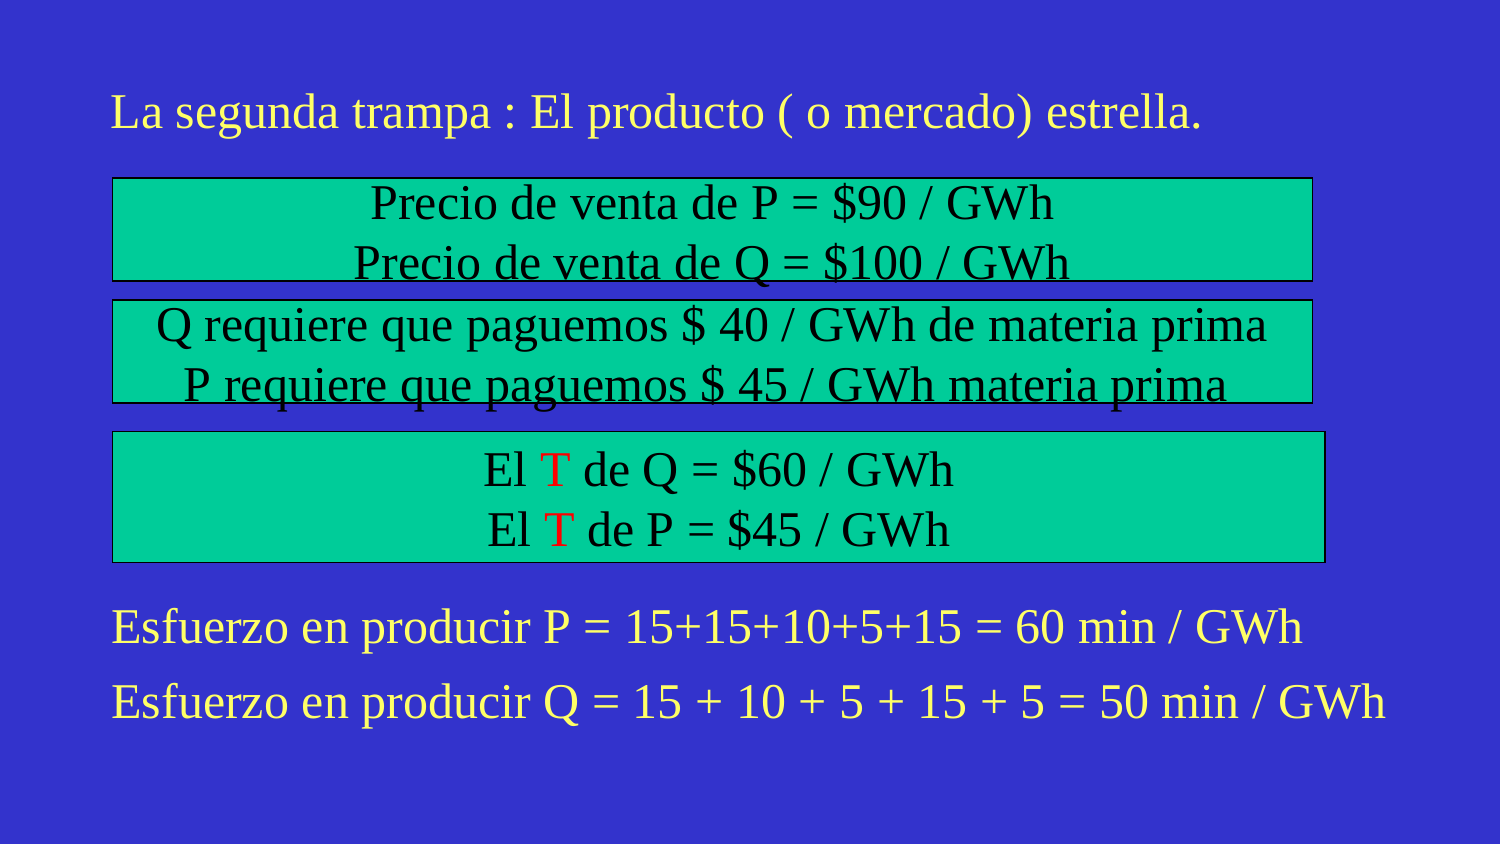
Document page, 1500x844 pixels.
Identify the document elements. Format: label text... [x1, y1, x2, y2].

text_box Q requiere que paguemos $ 40 / GWh de materia prima P requiere que paguemos $ 45 / GWh materia prima [112, 300, 1313, 404]
text_box Precio de venta de P = $90 / GWh Precio de venta de Q = $100 / GWh [112, 178, 1313, 282]
text_box El T de Q = $60 / GWh El T de P = $45 / GWh [112, 431, 1326, 563]
text_box La segunda trampa : El producto ( o mercado) estrella. [95, 70, 1220, 147]
text_box Esfuerzo en producir Q = 15 + 10 + 5 + 15 + 5 = 50 min / GWh [96, 661, 1403, 737]
text_box Esfuerzo en producir P = 15+15+10+5+15 = 60 min / GWh [96, 586, 1319, 661]
